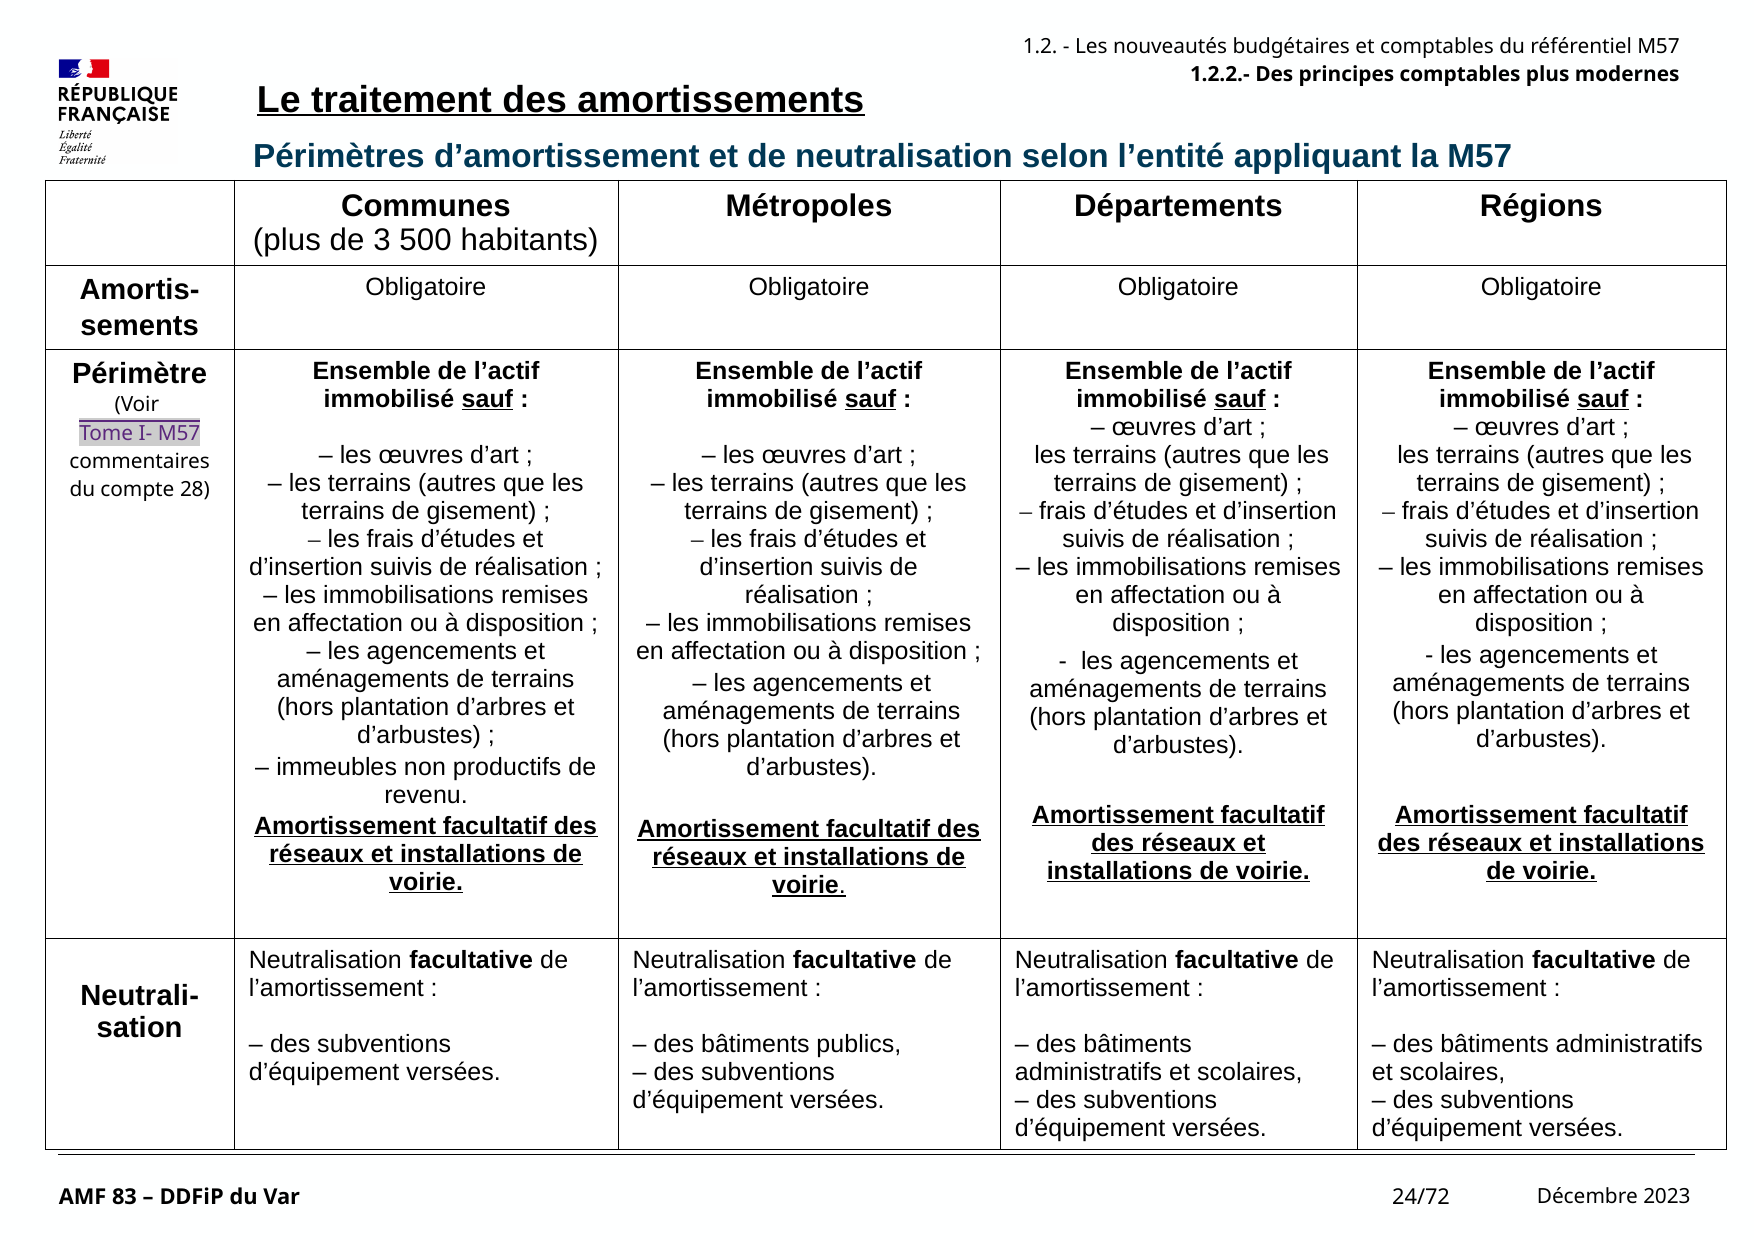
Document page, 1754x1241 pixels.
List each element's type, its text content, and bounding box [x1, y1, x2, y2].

table_cell Obligatoire [1358, 266, 1726, 349]
text_box Périmètres d’amortissement et de neutralisation selon l’entité appliquant la M57 [13, 130, 1754, 200]
table_header Métropoles [619, 181, 1000, 265]
picture [58, 58, 178, 130]
table_cell Neutralisation facultative de l’amortissement : – des subventions d’équipement versées. [235, 939, 618, 1149]
table_header Régions [1358, 181, 1726, 265]
table_cell Obligatoire [619, 266, 1000, 349]
table_header Départements [1001, 181, 1357, 265]
table_cell Neutralisation facultative de l’amortissement : – des bâtiments administratifs et scolaires, – des subventions d’équipement versées. [1358, 939, 1726, 1149]
table_cell Neutralisation facultative de l’amortissement : – des bâtiments administratifs et scolaires, – des subventions d’équipement versées. [1001, 939, 1357, 1149]
table_header Communes (plus de 3 500 habitants) [235, 181, 618, 265]
table_cell Neutrali-sation [46, 939, 234, 1149]
table_cell Amortis- sements [46, 266, 234, 349]
text_box Le traitement des amortissements [242, 136, 939, 147]
table_cell Ensemble de l’actif immobilisé sauf : – les œuvres d’art ; – les terrains (autres que les terrains de gisement) ; – les frais d’études et d’insertion suivis de réalisation ; – les immobilisations remises en affectation ou à disposition ; – les agencements et aménagements de terrains (hors plantation d’arbres et d’arbustes). Amortissement facultatif des réseaux et installations de voirie. [619, 350, 1000, 938]
table_cell Ensemble de l’actif immobilisé sauf : – œuvres d’art ; les terrains (autres que les terrains de gisement) ; – frais d’études et d’insertion suivis de réalisation ; – les immobilisations remises en affectation ou à disposition ; - les agencements et aménagements de terrains (hors plantation d’arbres et d’arbustes). Amortissement facultatif des réseaux et installations de voirie. [1358, 350, 1726, 938]
table_cell Ensemble de l’actif immobilisé sauf : – les œuvres d’art ; – les terrains (autres que les terrains de gisement) ; – les frais d’études et d’insertion suivis de réalisation ; – les immobilisations remises en affectation ou à disposition ; – les agencements et aménagements de terrains (hors plantation d’arbres et d’arbustes) ; – immeubles non productifs de revenu. Amortissement facultatif des réseaux et installations de voirie. [235, 350, 618, 938]
table_cell Neutralisation facultative de l’amortissement : – des bâtiments publics, – des subventions d’équipement versées. [619, 939, 1000, 1149]
table_header [46, 181, 234, 265]
table_cell Ensemble de l’actif immobilisé sauf : – œuvres d’art ; les terrains (autres que les terrains de gisement) ; – frais d’études et d’insertion suivis de réalisation ; – les immobilisations remises en affectation ou à disposition ; - les agencements et aménagements de terrains (hors plantation d’arbres et d’arbustes). Amortissement facultatif des réseaux et installations de voirie. [1001, 350, 1357, 938]
table_cell Obligatoire [235, 266, 618, 349]
table_cell Périmètre (Voir Tome I- M57 commentaires du compte 28) [46, 350, 234, 938]
table_cell Obligatoire [1001, 266, 1357, 349]
text_box 1.2. - Les nouveautés budgétaires et comptables du référentiel M57 1.2.2.- Des principes comptables plus modernes [225, 23, 1695, 136]
